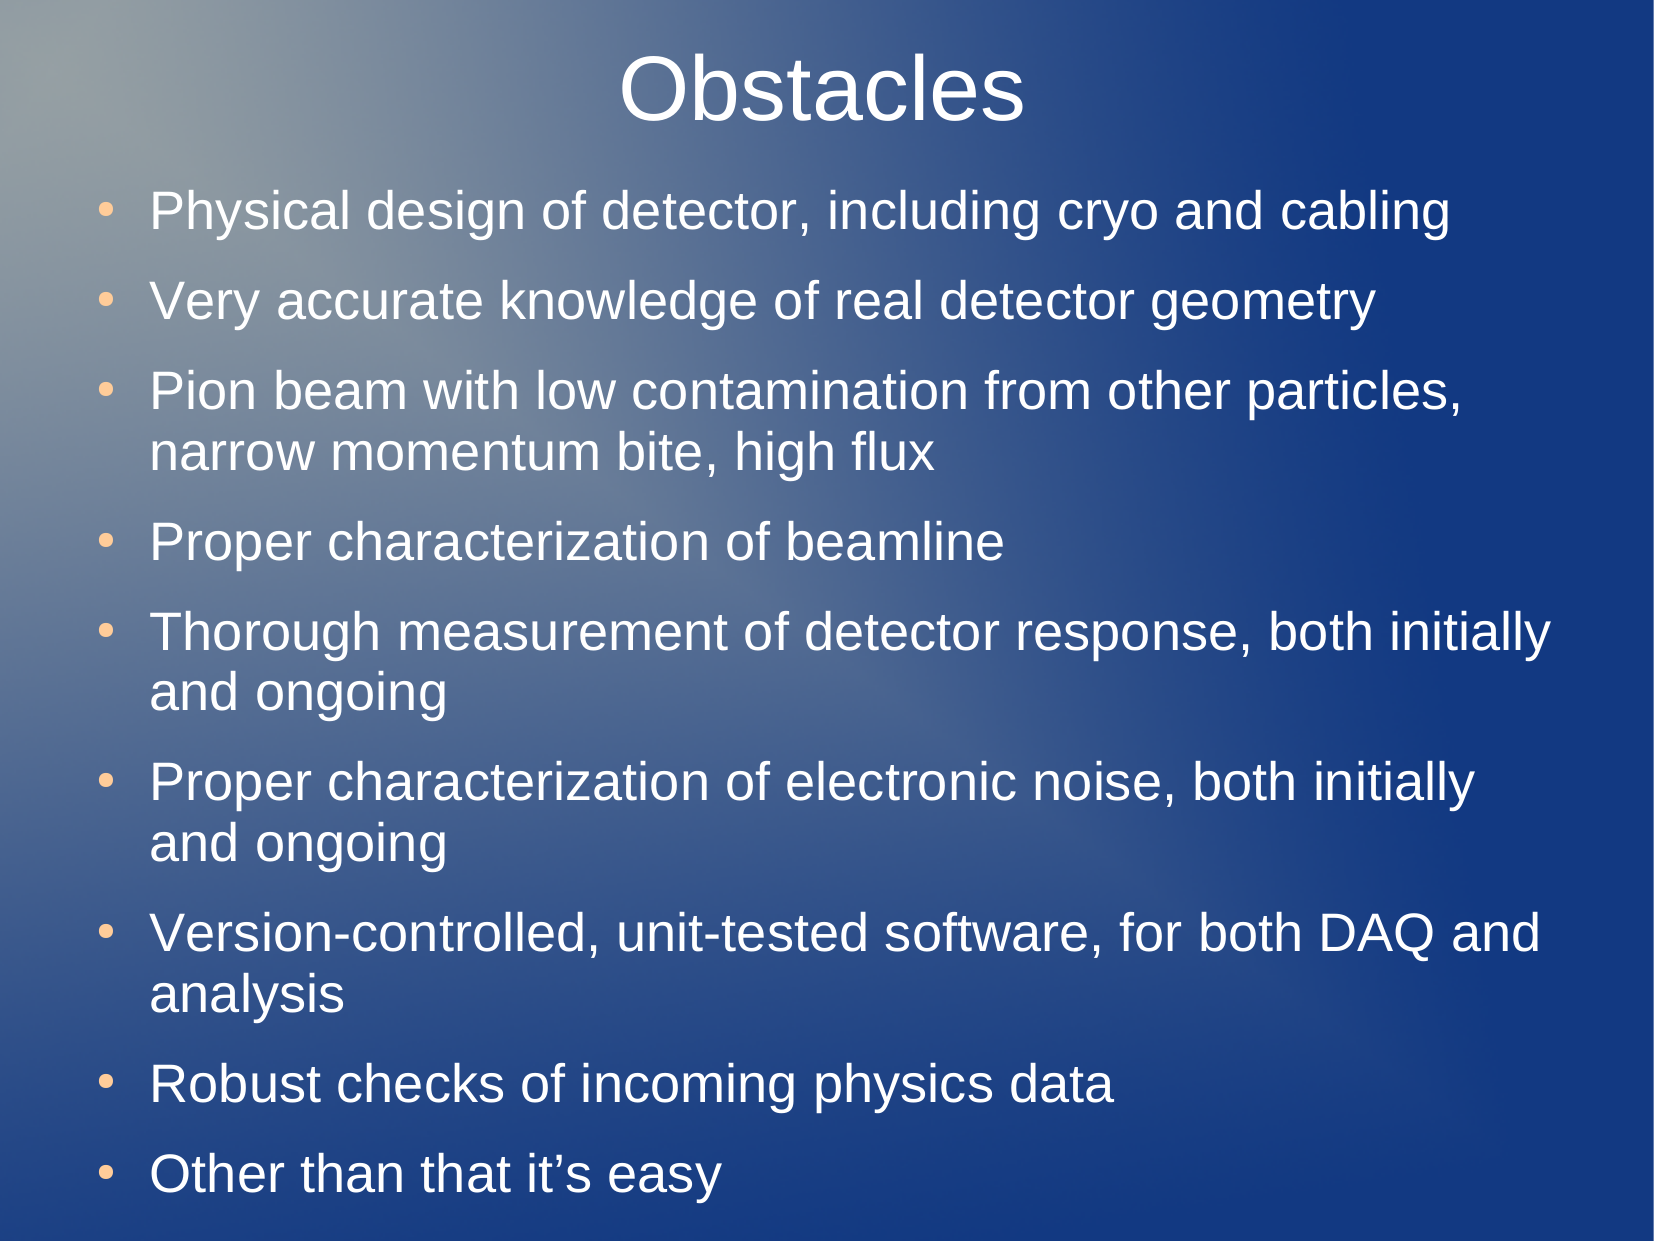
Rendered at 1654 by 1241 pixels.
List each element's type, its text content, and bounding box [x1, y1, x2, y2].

picture [0, 0, 1654, 1241]
list Physical design of detector, including cryo and cabling Very accurate knowledge of real detector geometry Pion beam with low contamination from other particles, narrow momentum bite, high flux Proper characterization of beamline Thorough measurement of detector response, both initially and ongoing Proper characterization of electronic noise, both initially and ongoing Version-controlled, unit-tested software, for both DAQ and analysis Robust checks of incoming physics data Other than that it’s easy [78, 180, 1567, 1204]
title Obstacles [78, 0, 1567, 180]
